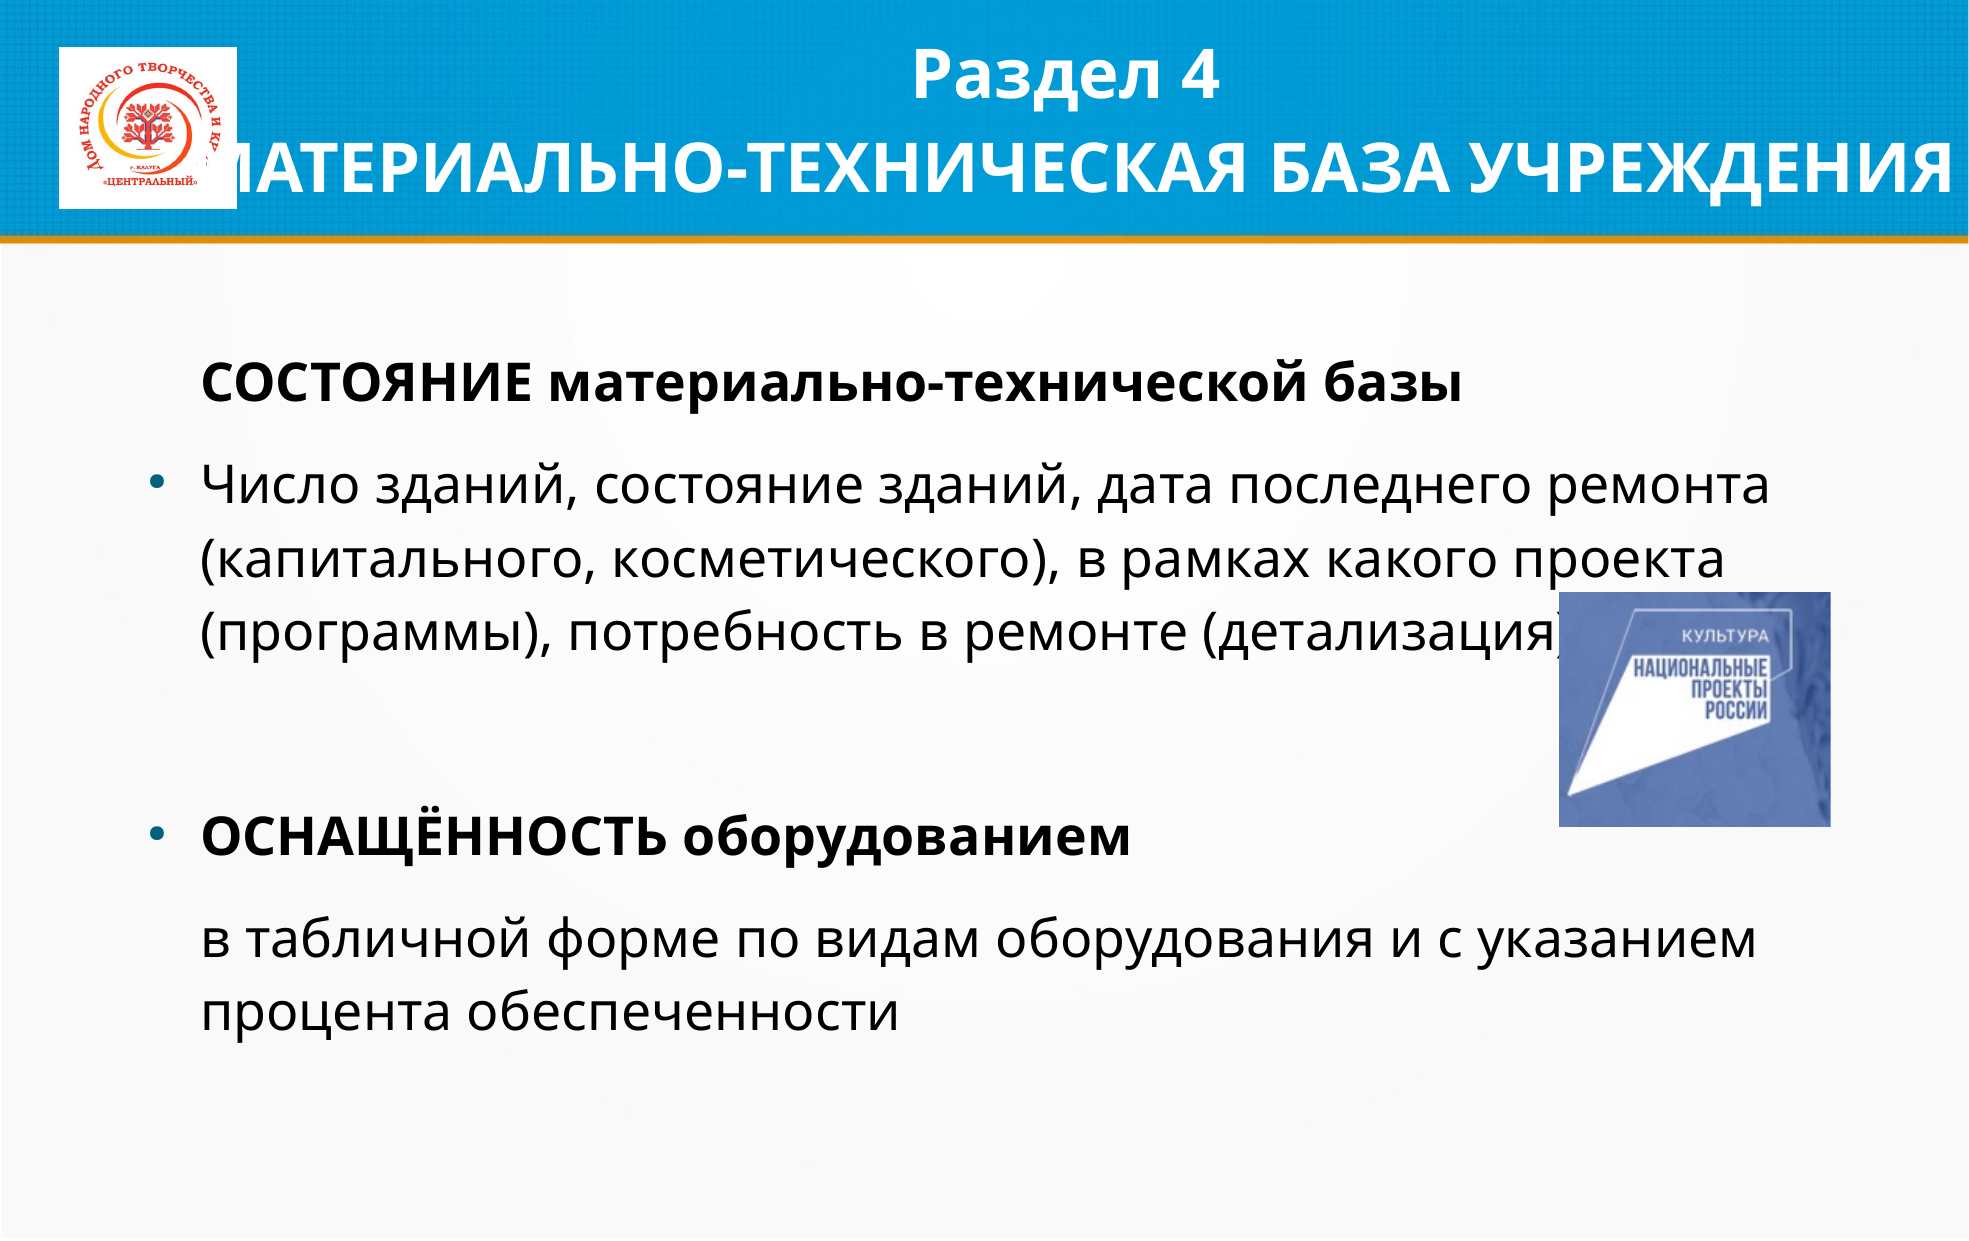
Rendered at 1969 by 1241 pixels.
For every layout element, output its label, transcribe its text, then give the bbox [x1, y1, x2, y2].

picture [0, 233, 1969, 1241]
list СОСТОЯНИЕ материально-технической базы Число зданий, состояние зданий, дата последнего ремонта (капитального, косметического), в рамках какого проекта (программы), потребность в ремонте (детализация) ОСНАЩЁННОСТЬ оборудованием в табличной форме по видам оборудования и с указанием процента обеспеченности [129, 344, 1890, 1052]
picture [60, 48, 188, 208]
title Раздел 4 МАТЕРИАЛЬНО-ТЕХНИЧЕСКАЯ БАЗА УЧРЕЖДЕНИЯ [188, 19, 1961, 213]
